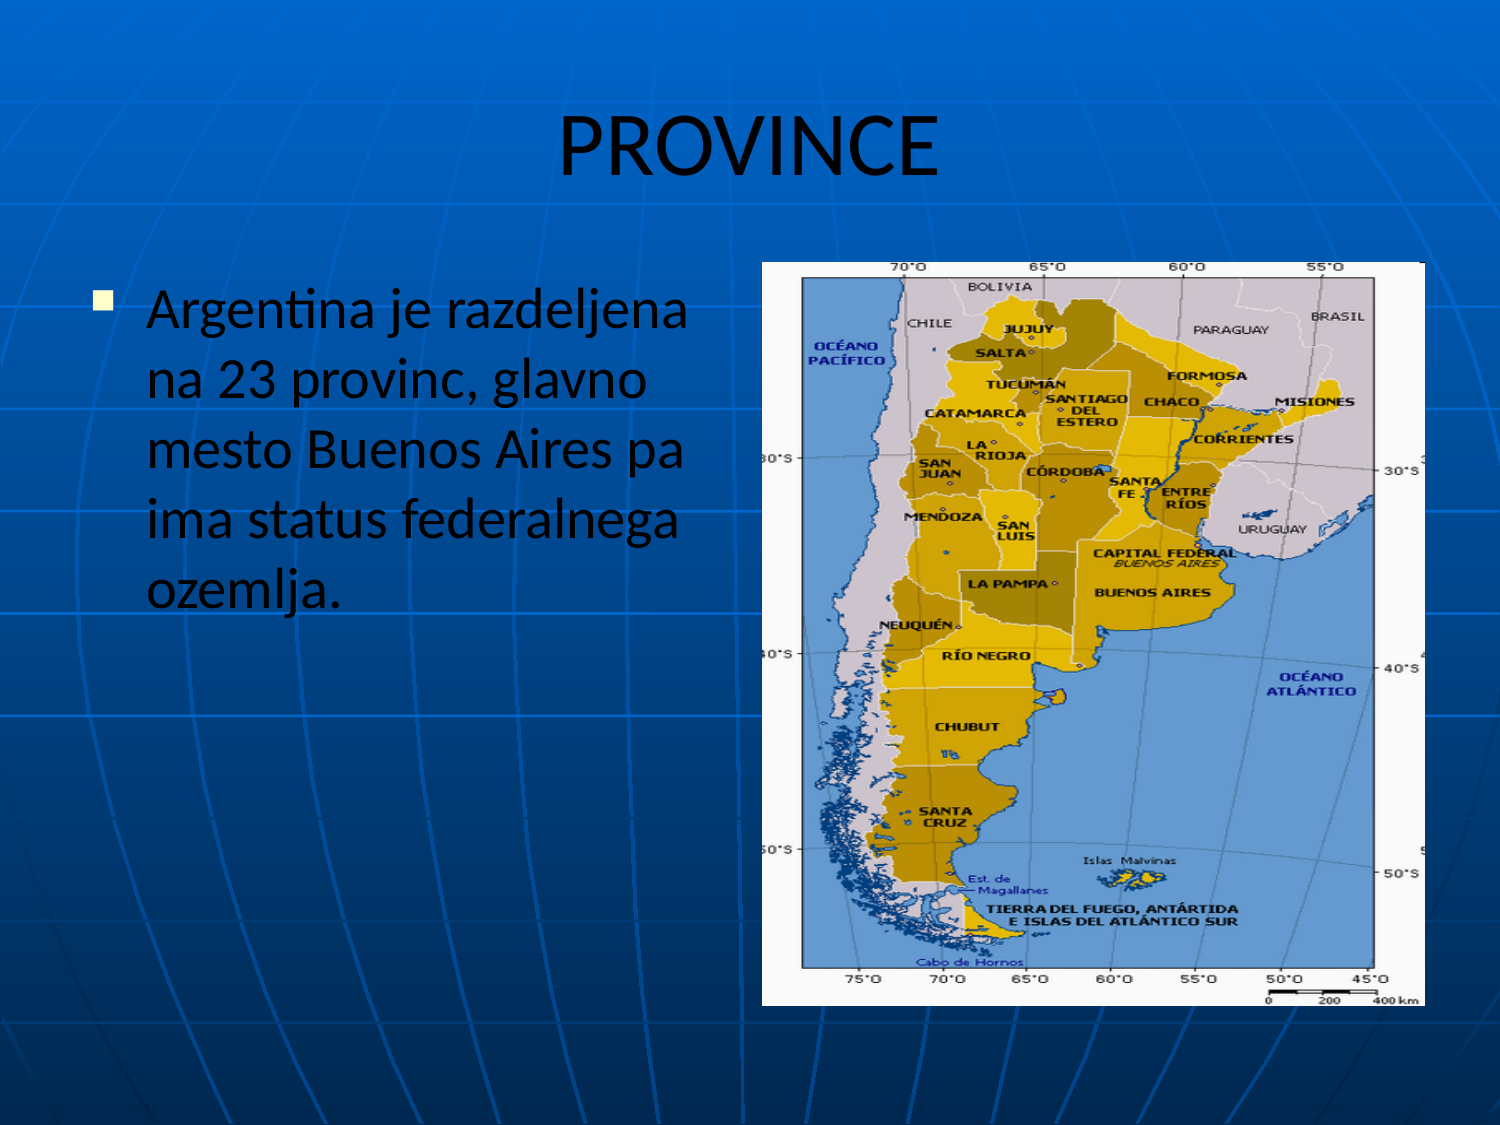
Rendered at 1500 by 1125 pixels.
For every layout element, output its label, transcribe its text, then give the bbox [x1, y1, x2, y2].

picture [762, 262, 1425, 1006]
title PROVINCE [75, 45, 1425, 233]
list Argentina je razdeljena na 23 provinc, glavno mesto Buenos Aires pa ima status federalnega ozemlja. [75, 262, 738, 1006]
